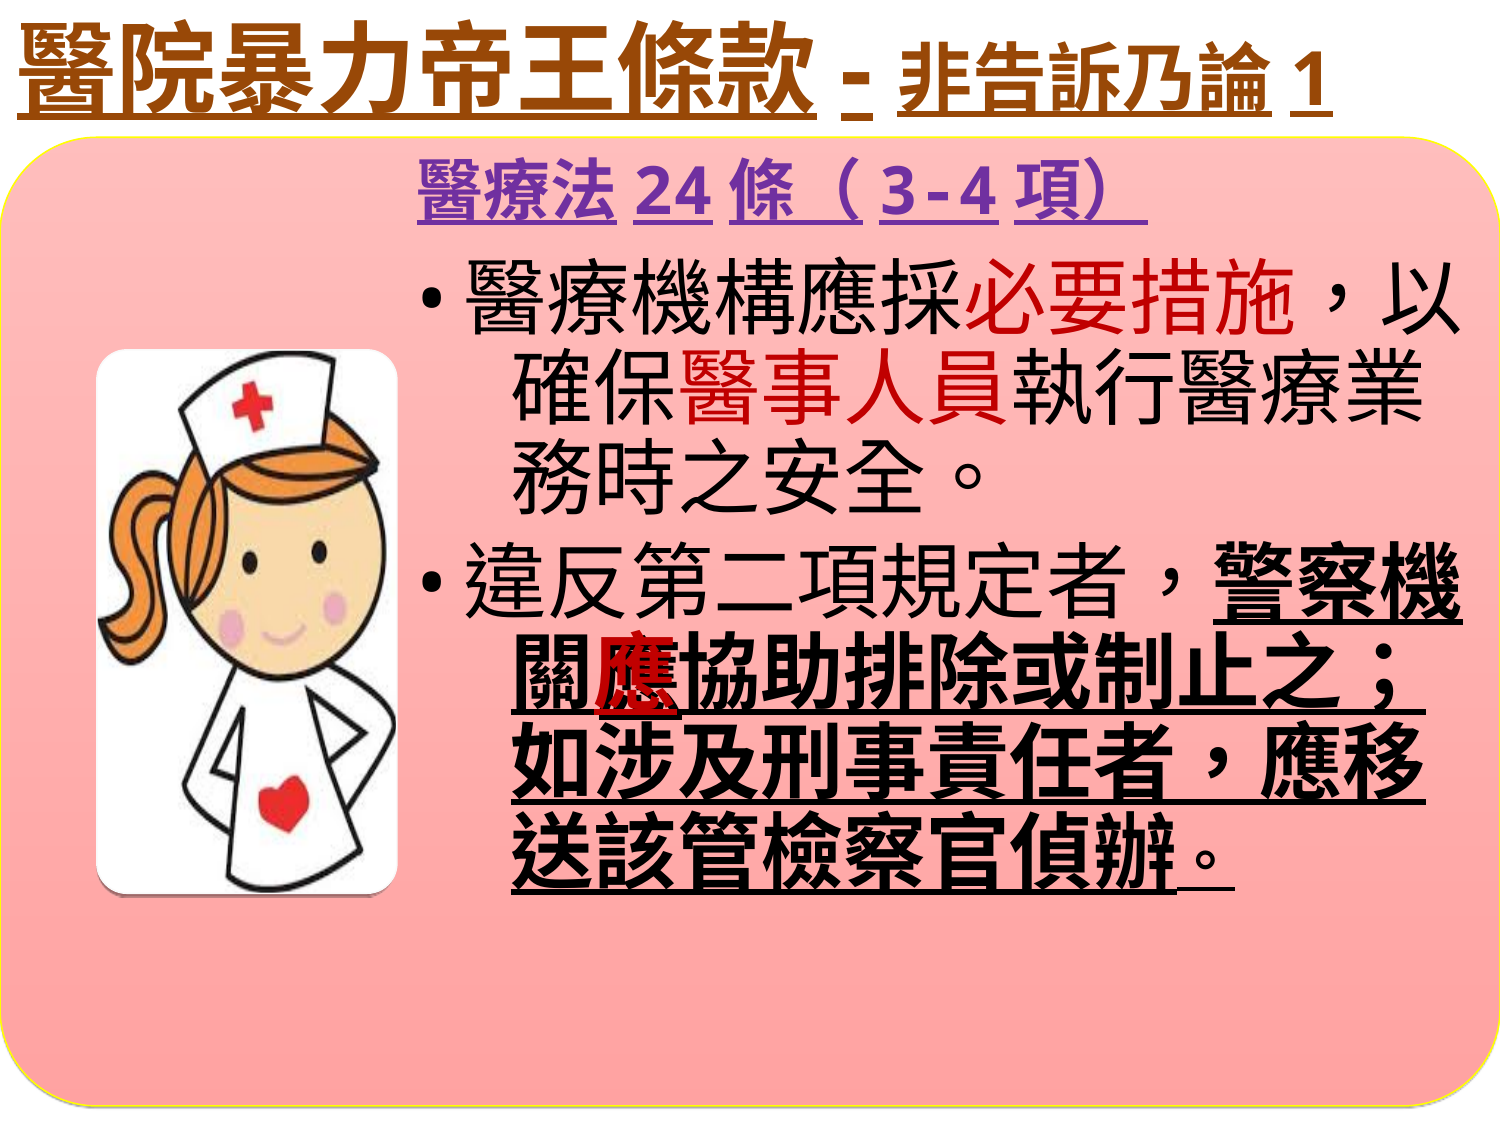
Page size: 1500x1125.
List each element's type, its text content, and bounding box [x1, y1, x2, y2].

text_box 醫療法24條（3-4項） 醫療機構應採必要措施，以確保醫事人員執行醫療業務時之安全。 違反第二項規定者，警察機關應協助排除或制止之；如涉及刑事責任者，應移送該管檢察官偵辦。 [0, 137, 1500, 1106]
title 醫院暴力帝王條款-非告訴乃論1 [0, 0, 1351, 160]
text_box [96, 349, 397, 894]
